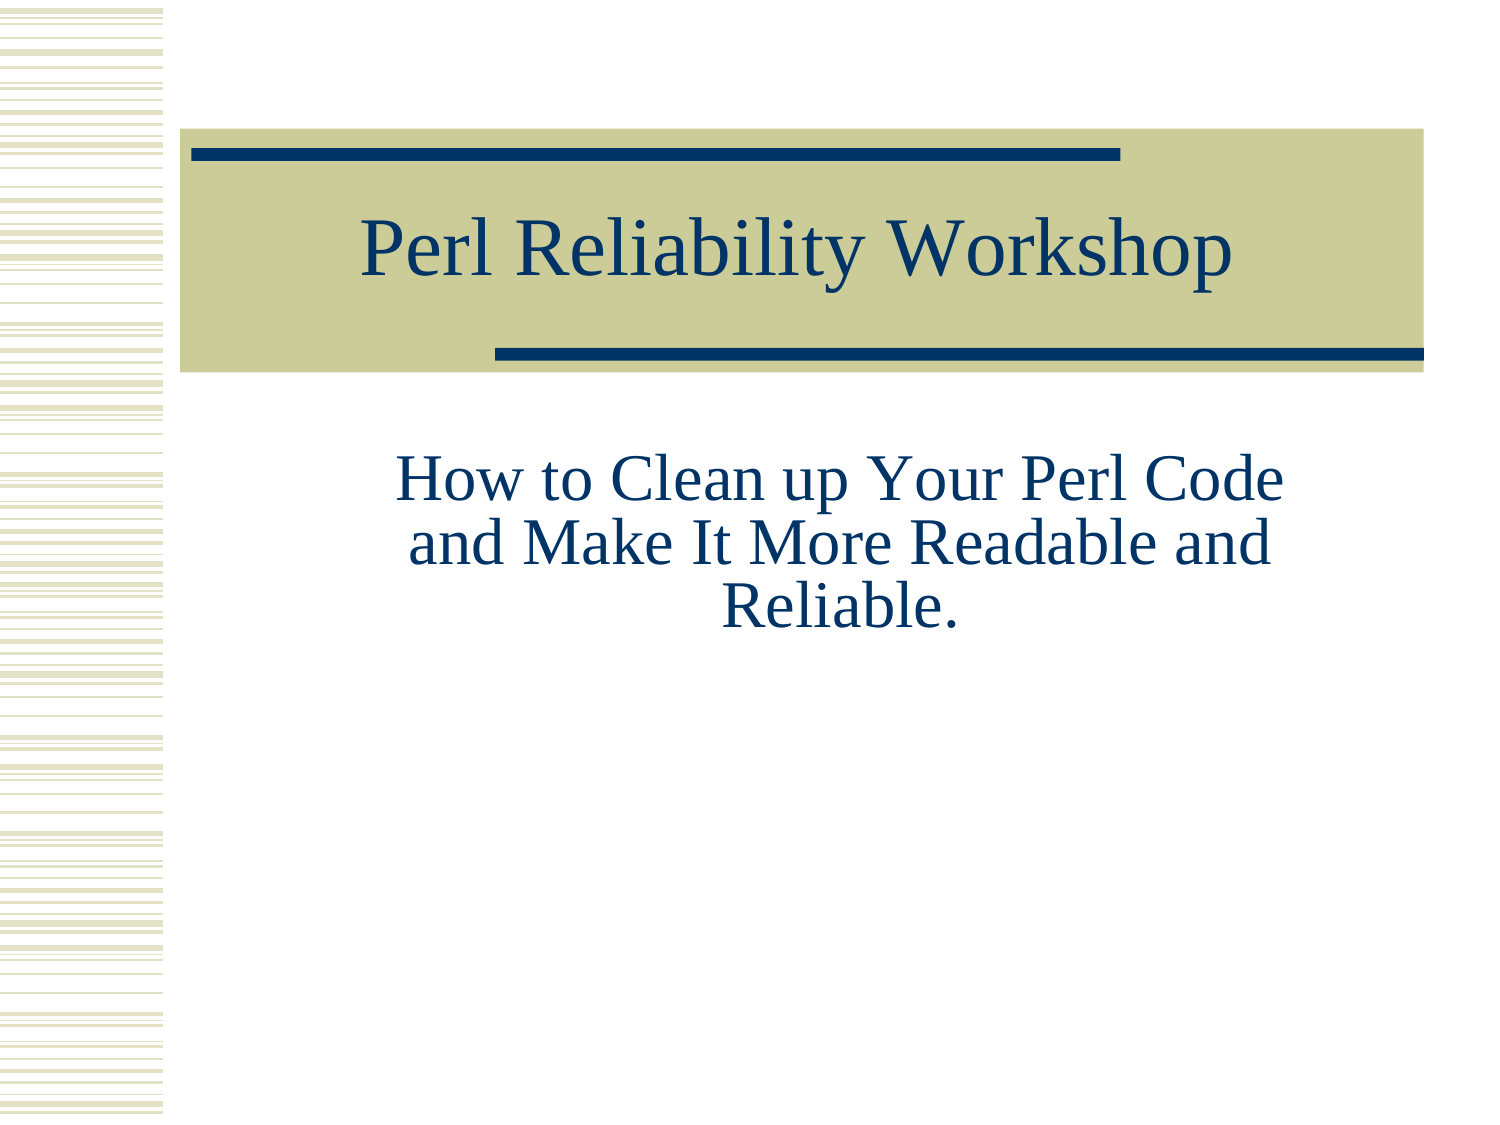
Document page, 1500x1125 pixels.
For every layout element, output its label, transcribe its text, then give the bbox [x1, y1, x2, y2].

title Perl Reliability Workshop [191, 171, 1403, 338]
subtitle How to Clean up Your Perl Code and Make It More Readable and Reliable. [257, 441, 1351, 934]
